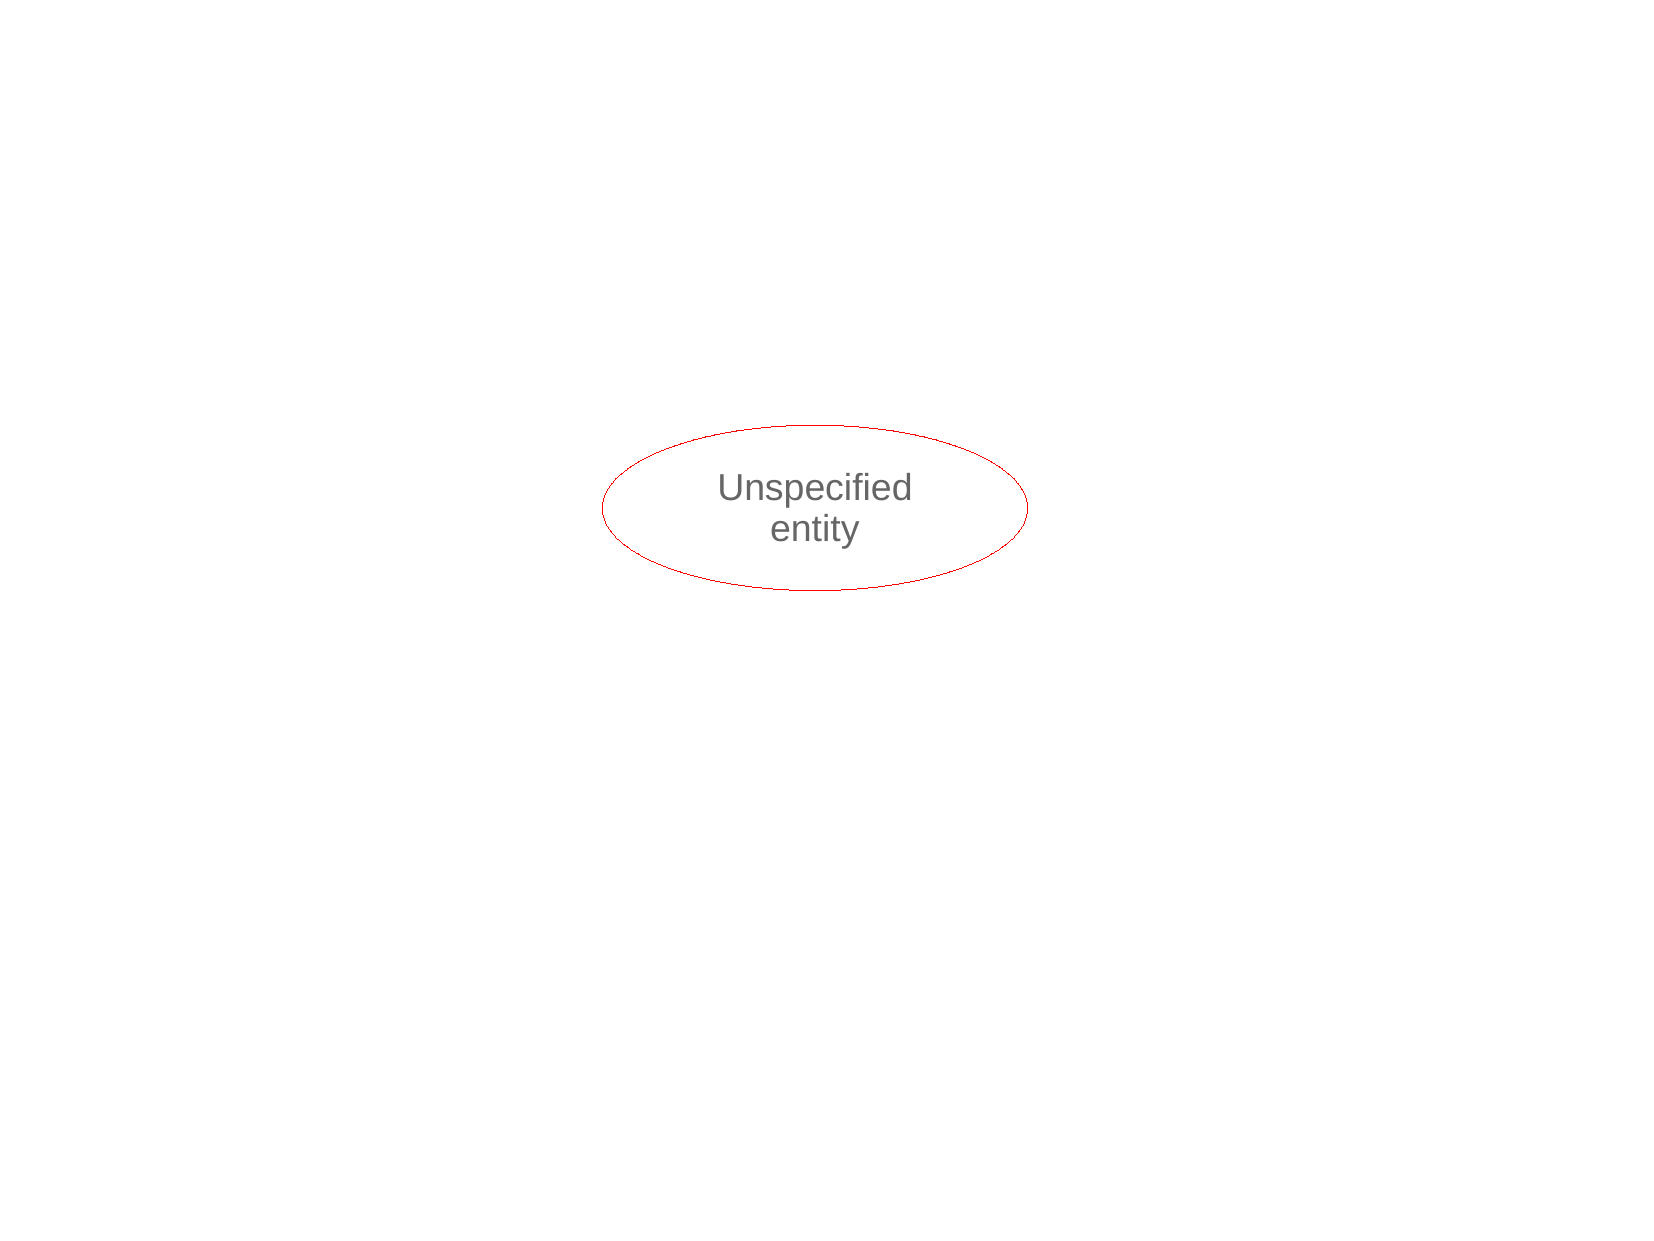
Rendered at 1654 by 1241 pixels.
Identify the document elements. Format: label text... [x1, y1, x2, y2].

text_box Unspecified entity [602, 425, 1028, 591]
